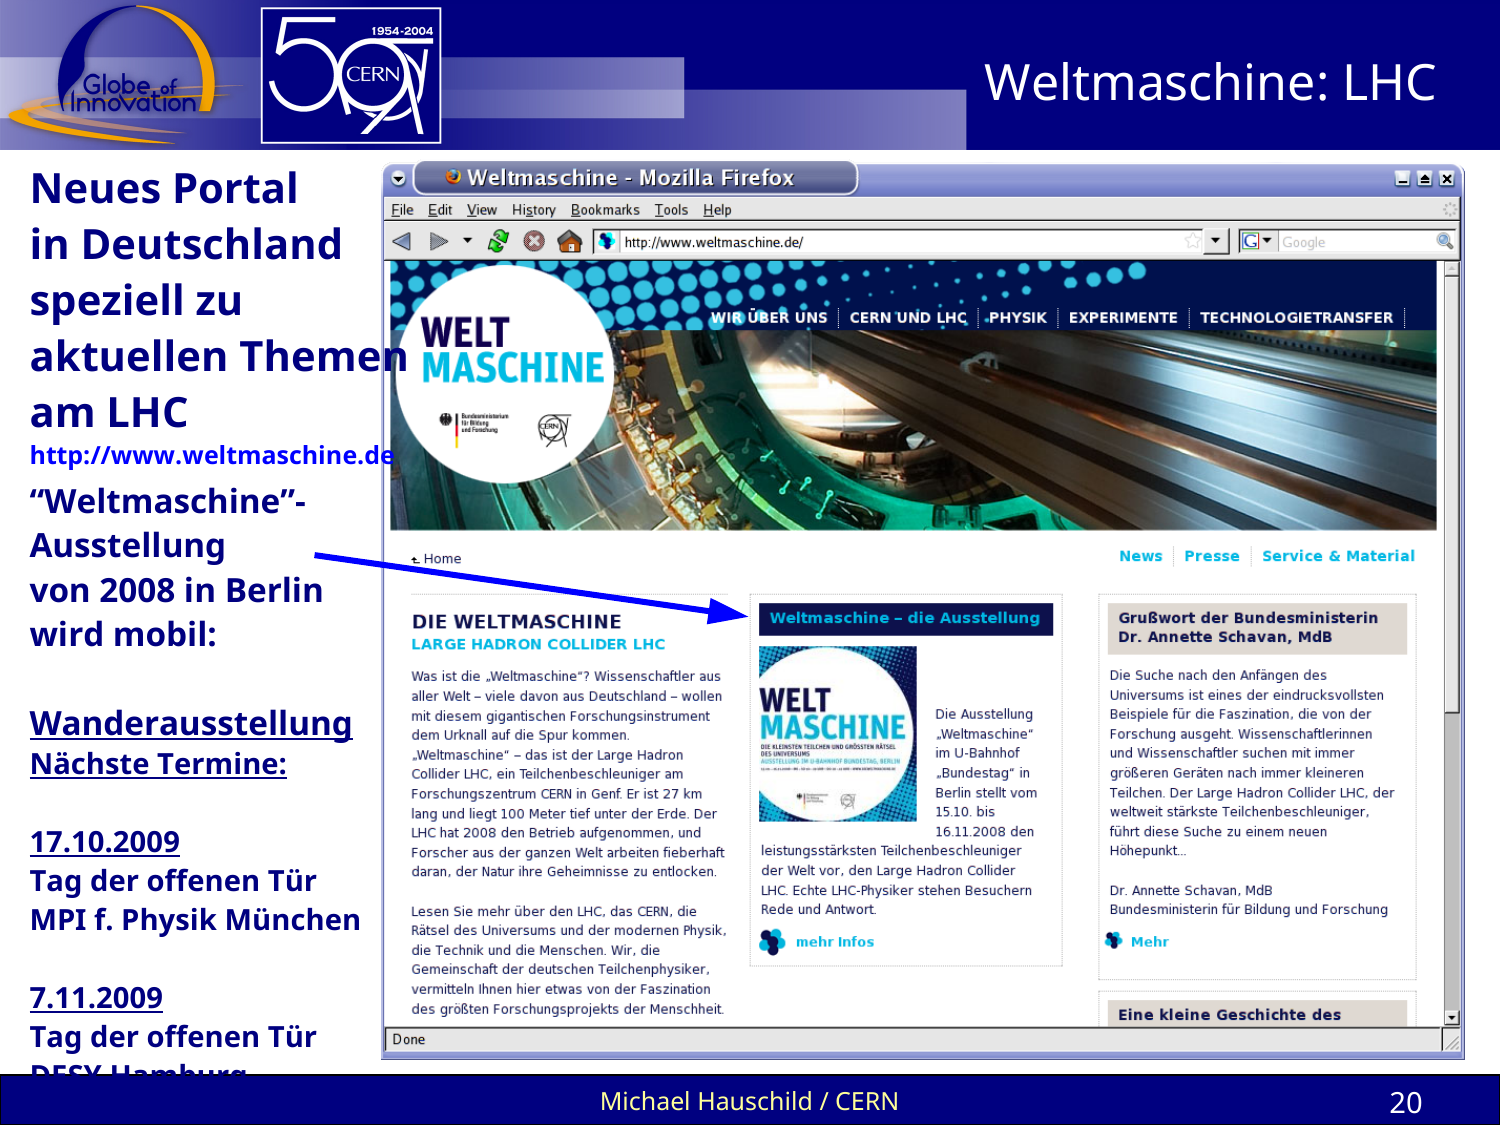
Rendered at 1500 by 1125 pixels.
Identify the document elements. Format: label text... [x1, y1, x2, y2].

title Weltmaschine: LHC [450, 37, 1438, 126]
picture [381, 159, 1465, 1060]
text_box “Weltmaschine”- Ausstellung von 2008 in Berlin wird mobil: Wanderausstellung Nächste Termine: 17.10.2009 Tag der offenen Tür MPI f. Physik München 7.11.2009 Tag der offenen Tür DESY Hamburg [29, 478, 347, 1038]
text_box Neues Portal in Deutschland speziell zu aktuellen Themen am LHC http://www.weltmaschine.de [29, 159, 383, 442]
picture [0, 0, 1500, 150]
